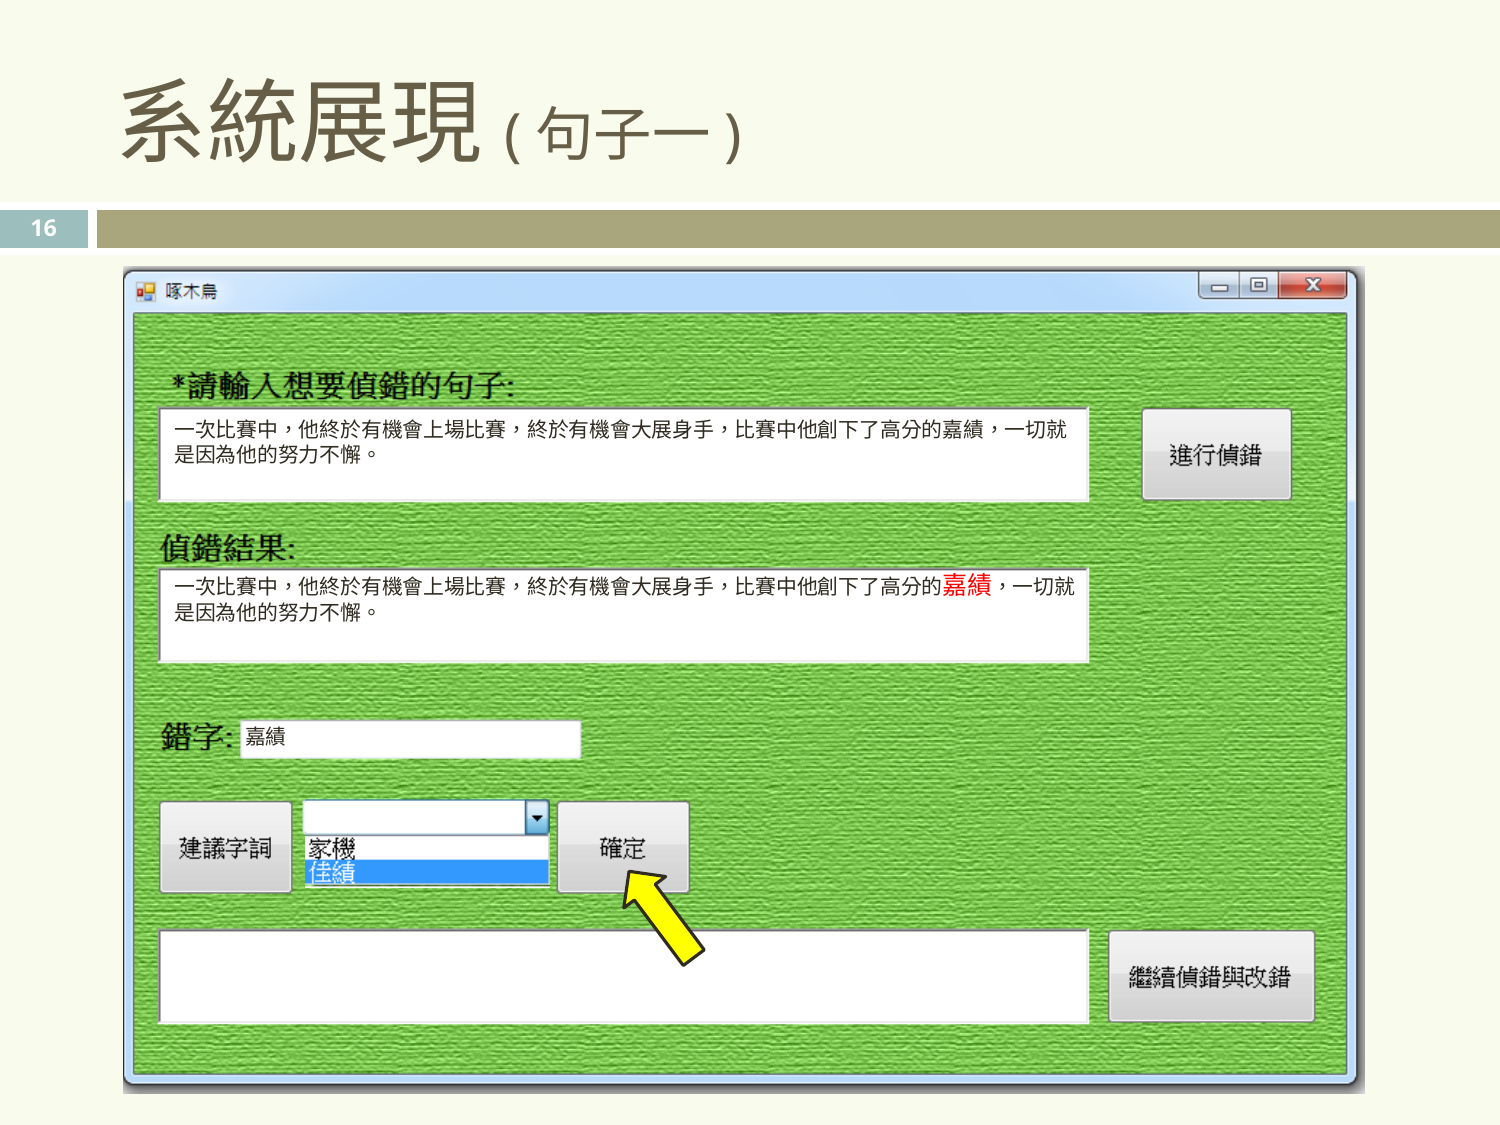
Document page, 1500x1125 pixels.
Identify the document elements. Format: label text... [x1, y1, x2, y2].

picture [123, 266, 1365, 1095]
text_box 16 [0, 208, 88, 249]
text_box 一次比賽中，他終於有機會上場比賽，終於有機會大展身手，比賽中他創下了高分的嘉績，一切就是因為他的努力不懈。 [159, 408, 1093, 521]
text_box [623, 871, 705, 966]
title 系統展現(句子一) [100, 37, 1438, 201]
text_box 嘉績 [230, 716, 303, 757]
text_box 一次比賽中，他終於有機會上場比賽，終於有機會大展身手，比賽中他創下了高分的嘉績，一切就是因為他的努力不懈。 [159, 562, 1093, 656]
